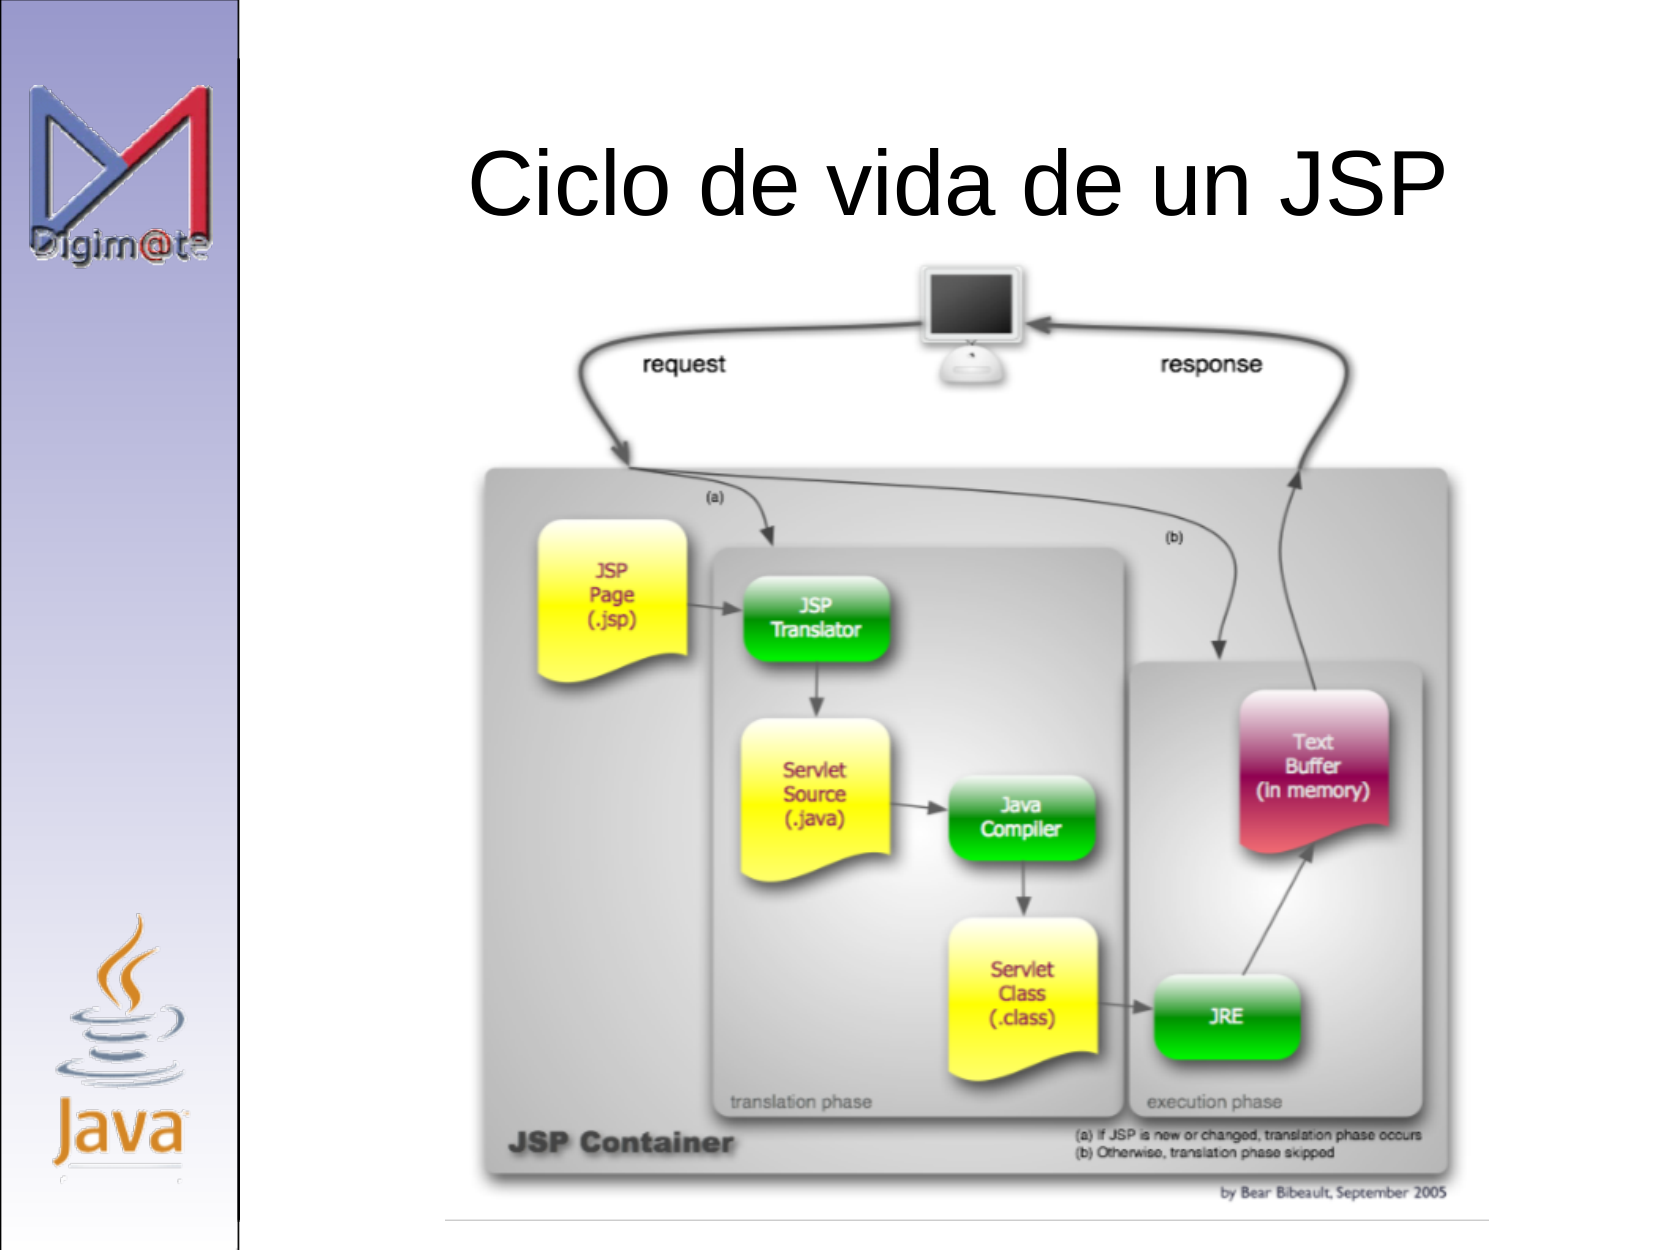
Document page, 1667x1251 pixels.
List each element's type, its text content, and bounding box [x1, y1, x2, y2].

title Ciclo de vida de un JSP [267, 65, 1650, 281]
picture [0, 0, 1667, 1250]
